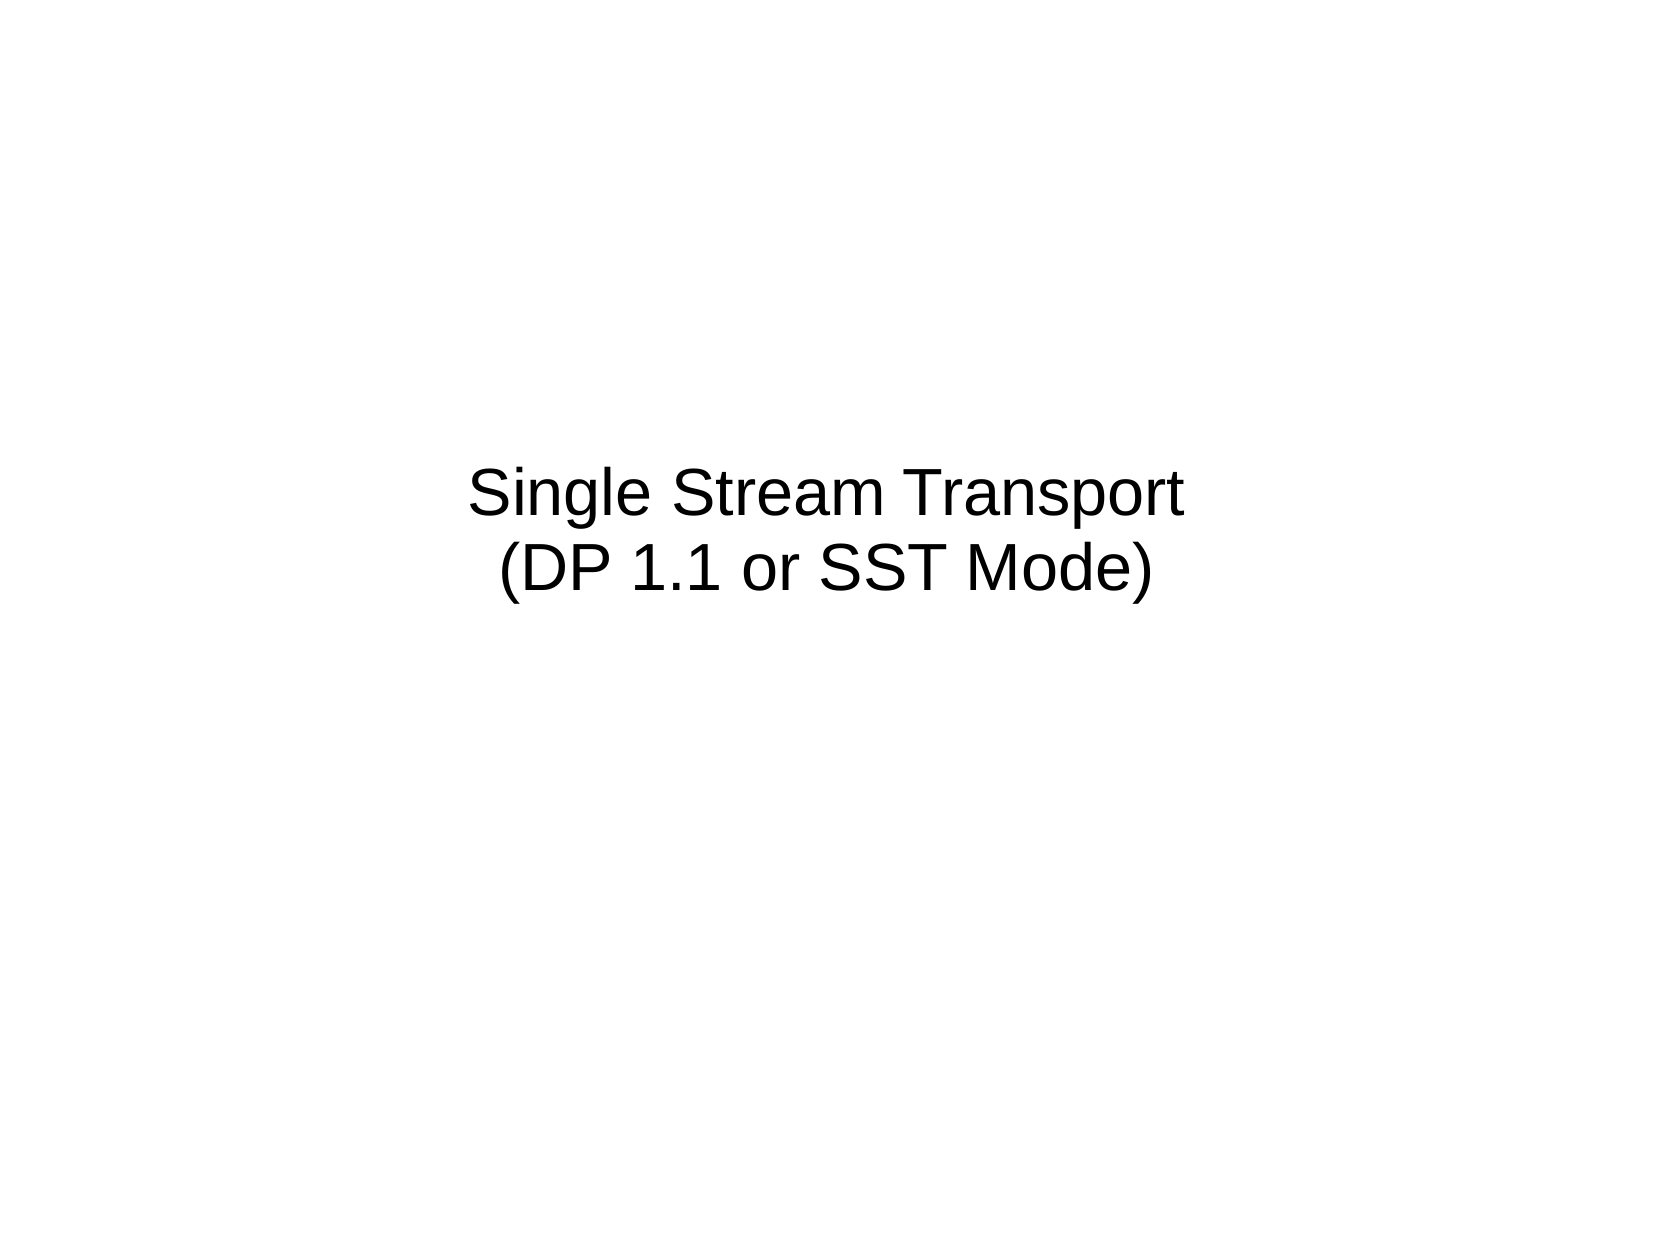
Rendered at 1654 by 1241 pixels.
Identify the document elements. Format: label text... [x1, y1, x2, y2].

subtitle Single Stream Transport (DP 1.1 or SST Mode) [82, 49, 1571, 1010]
